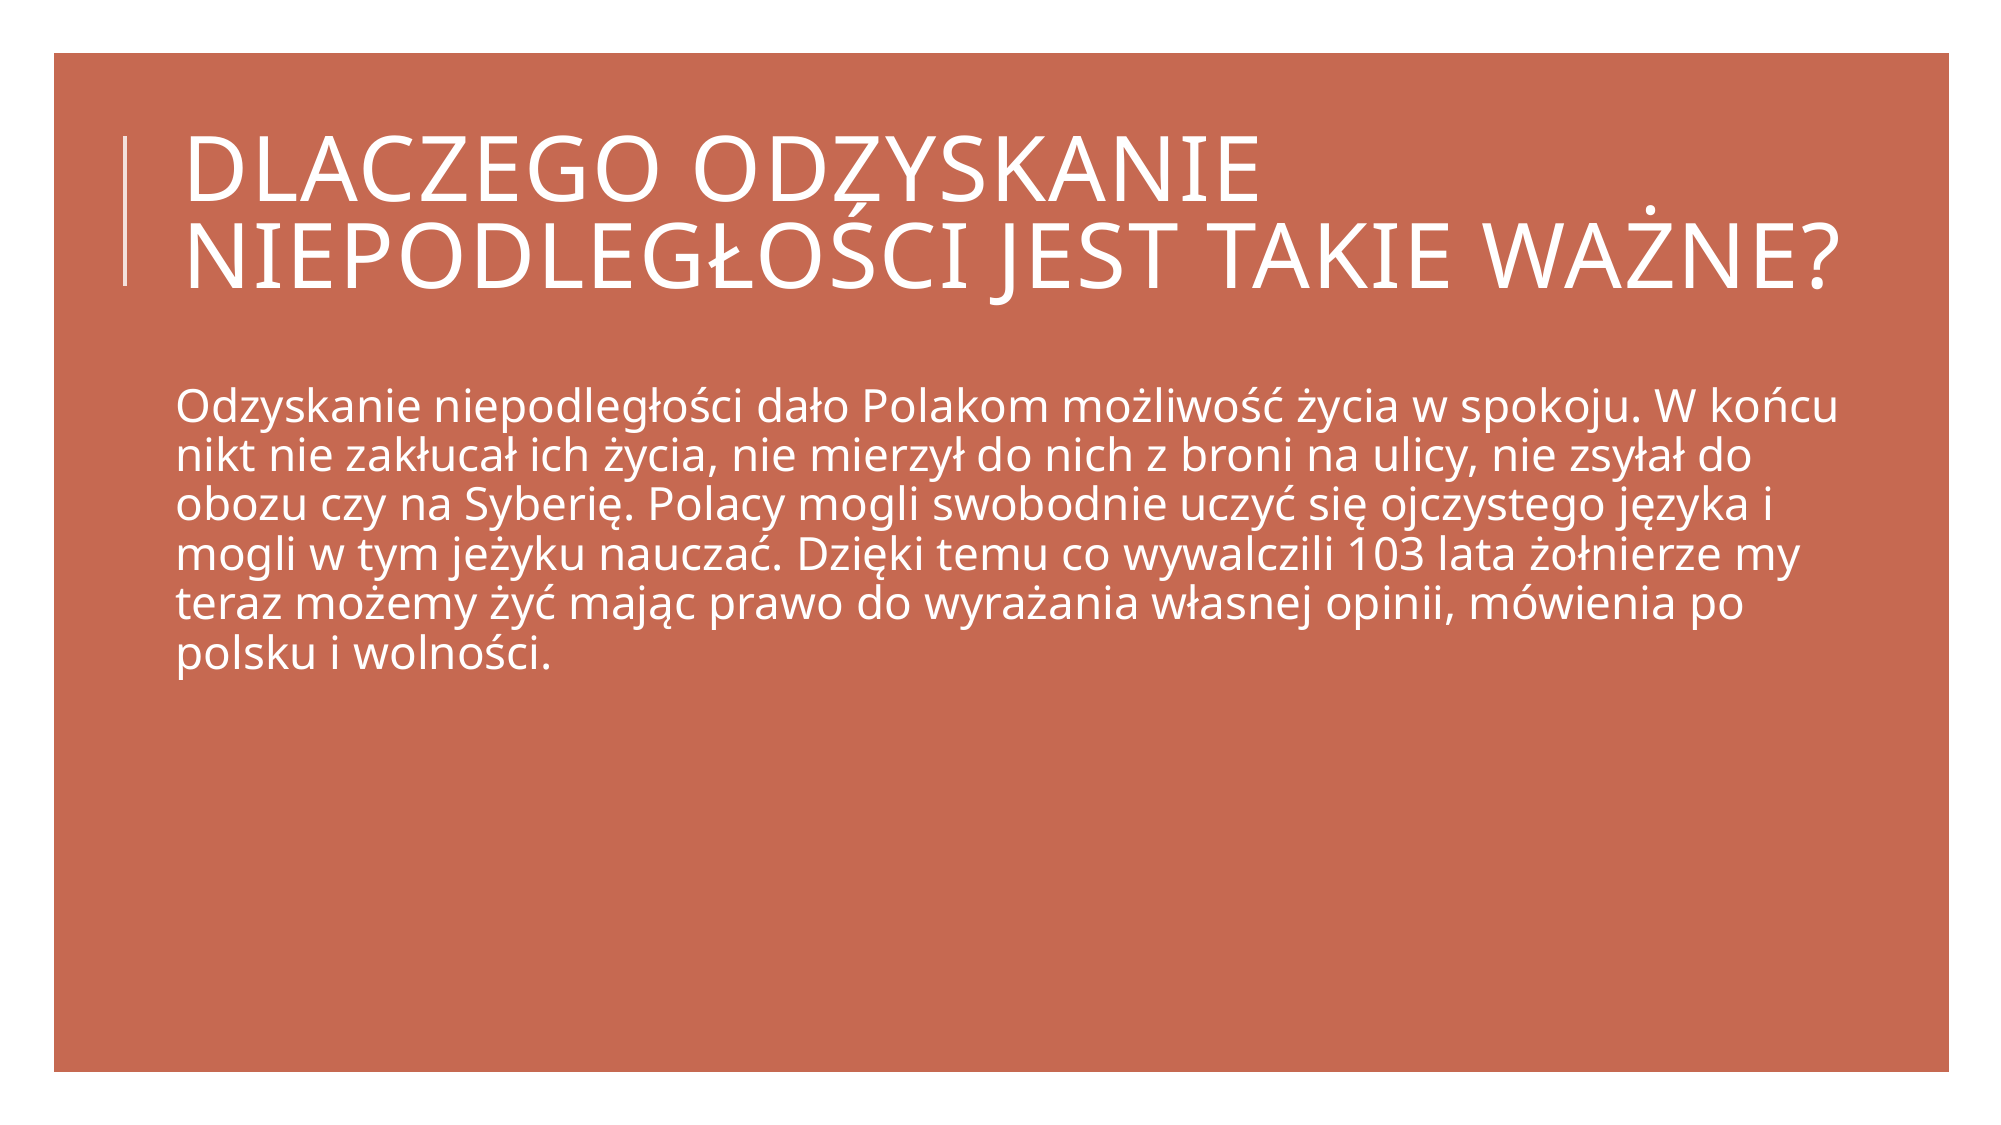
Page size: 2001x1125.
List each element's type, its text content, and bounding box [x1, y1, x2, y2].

text_box [0, 0, 2000, 1125]
title Dlaczego odzyskanie niepodległości jest takie ważne? [168, 96, 1863, 343]
list Odzyskanie niepodległości dało Polakom możliwość życia w spokoju. W końcu nikt nie zakłucał ich życia, nie mierzył do nich z broni na ulicy, nie zsyłał do obozu czy na Syberię. Polacy mogli swobodnie uczyć się ojczystego języka i mogli w tym jeżyku nauczać. Dzięki temu co wywalczili 103 lata żołnierze my teraz możemy żyć mając prawo do wyrażania własnej opinii, mówienia po polsku i wolności. [168, 375, 1863, 1009]
